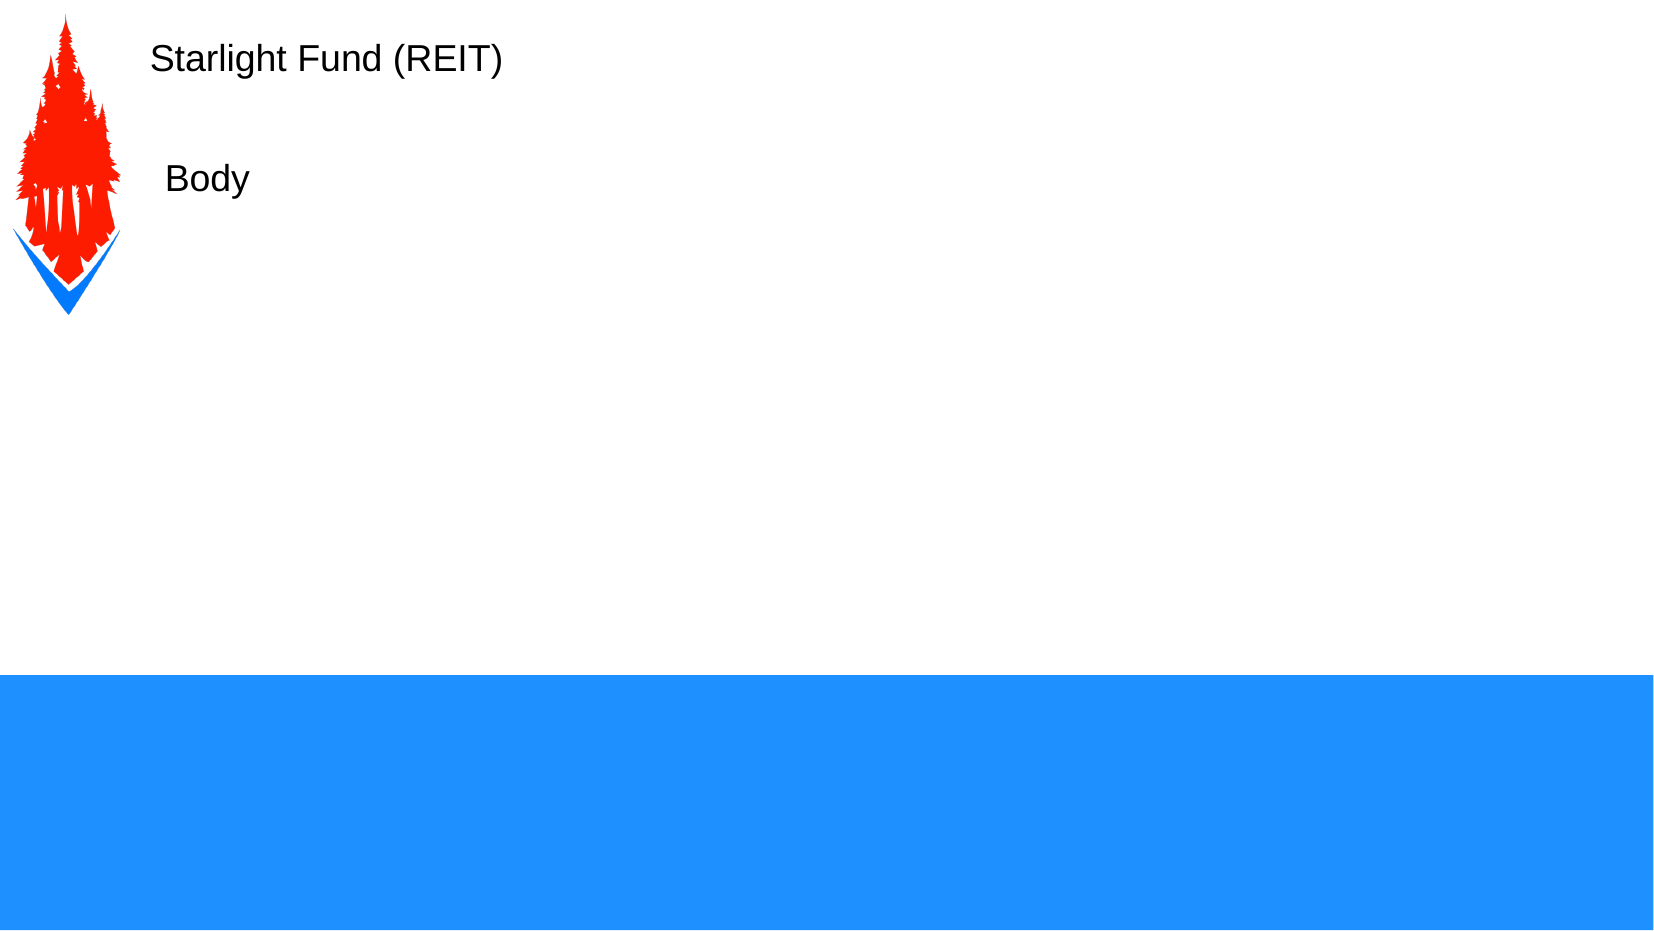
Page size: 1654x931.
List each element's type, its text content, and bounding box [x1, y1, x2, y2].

text_box [0, 675, 1654, 931]
text_box Starlight Fund (REIT) [135, 30, 1201, 136]
picture [13, 14, 121, 316]
text_box Body [150, 150, 1501, 616]
